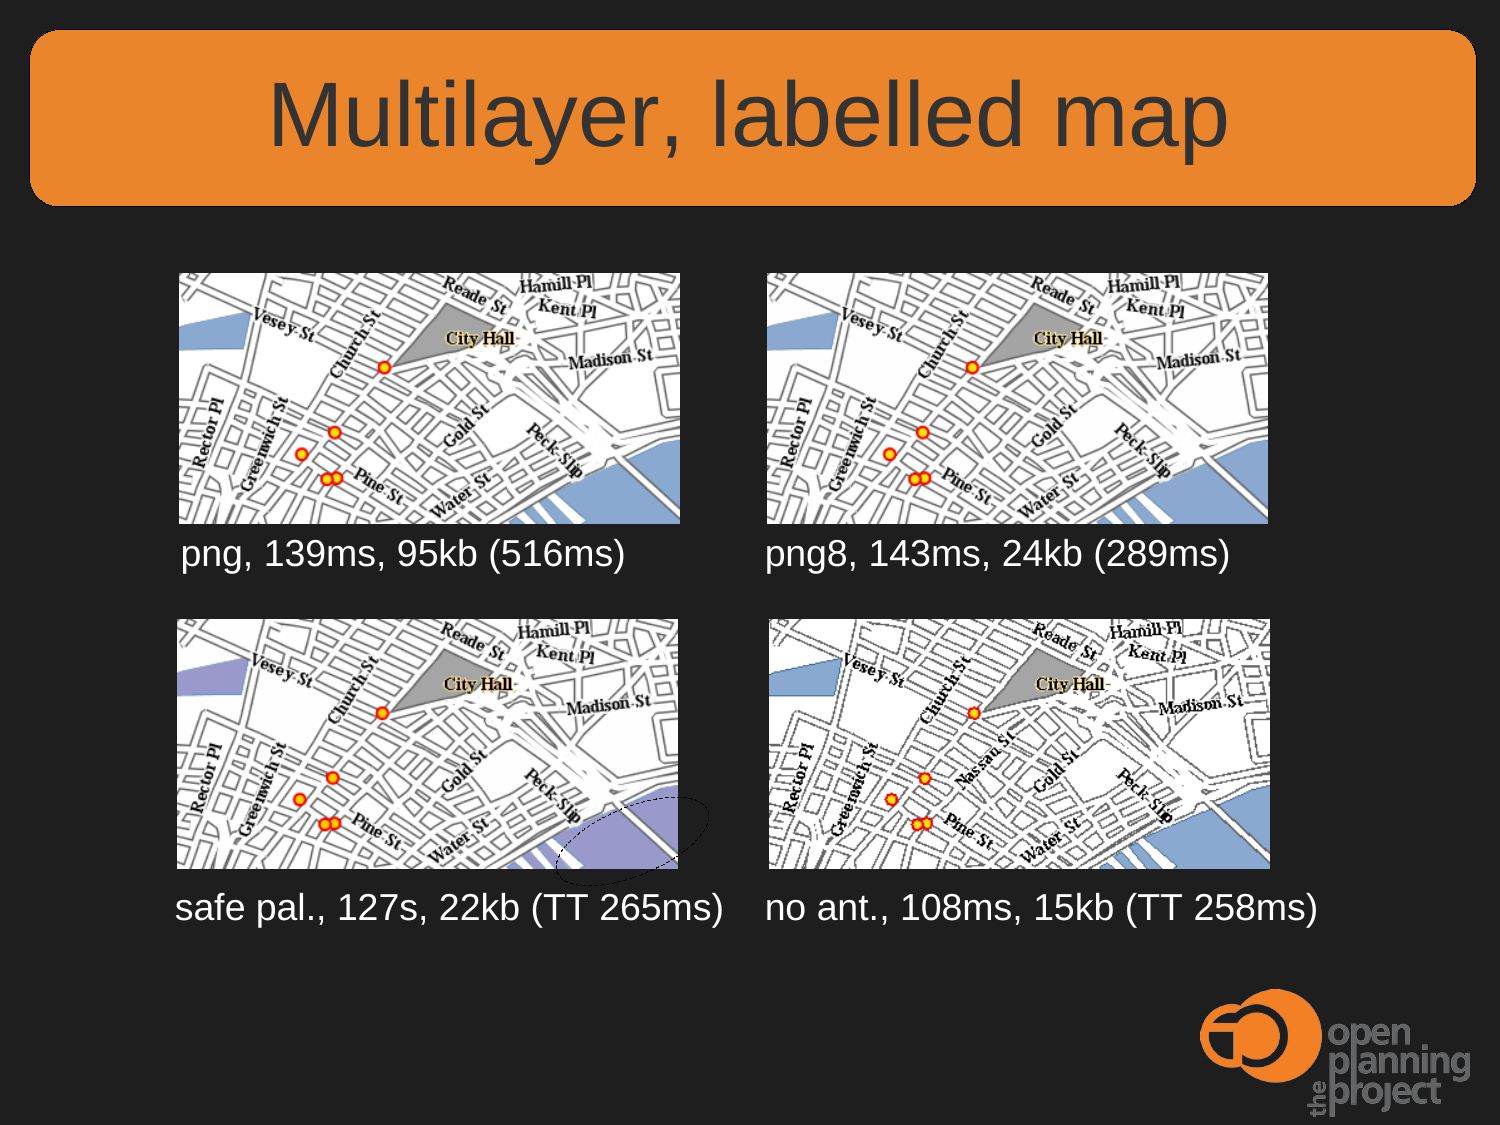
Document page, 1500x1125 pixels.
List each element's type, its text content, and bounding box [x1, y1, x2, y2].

text_box png, 139ms, 95kb (516ms) [165, 531, 641, 589]
picture [769, 619, 1270, 870]
picture [179, 273, 680, 524]
text_box png8, 143ms, 24kb (289ms) [750, 531, 1246, 589]
title Multilayer, labelled map [74, 35, 1425, 207]
picture [177, 619, 678, 870]
picture [1200, 989, 1470, 1117]
text_box no ant., 108ms, 15kb (TT 258ms) [750, 885, 1335, 943]
text_box safe pal., 127s, 22kb (TT 265ms) [160, 885, 740, 943]
picture [767, 273, 1268, 524]
